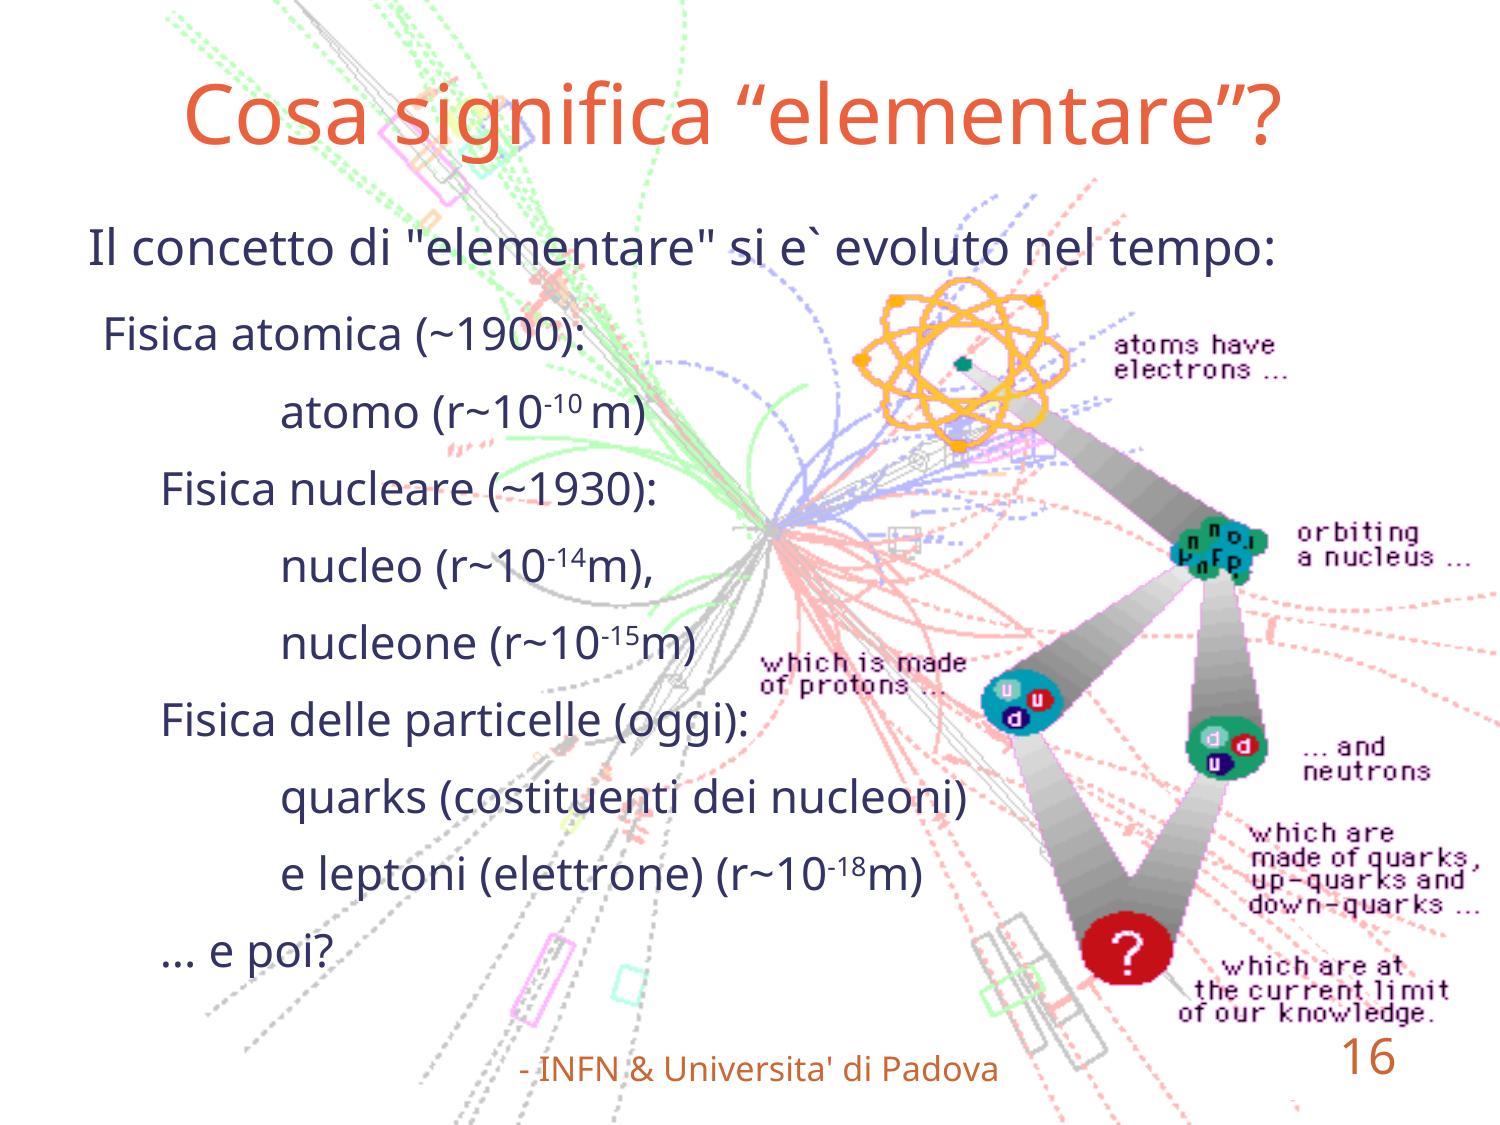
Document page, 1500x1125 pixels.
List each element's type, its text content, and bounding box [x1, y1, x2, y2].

picture [0, 0, 1500, 1125]
title Cosa significa “elementare”? [26, 23, 1439, 201]
list Il concetto di "elementare" si e` evoluto nel tempo: Fisica atomica (~1900): atomo (r~10-10 m) Fisica nucleare (~1930): nucleo (r~10-14m), nucleone (r~10-15m) Fisica delle particelle (oggi): quarks (costituenti dei nucleoni) e leptoni (elettrone) (r~10-18m) ... e poi? [3, 204, 1416, 1107]
